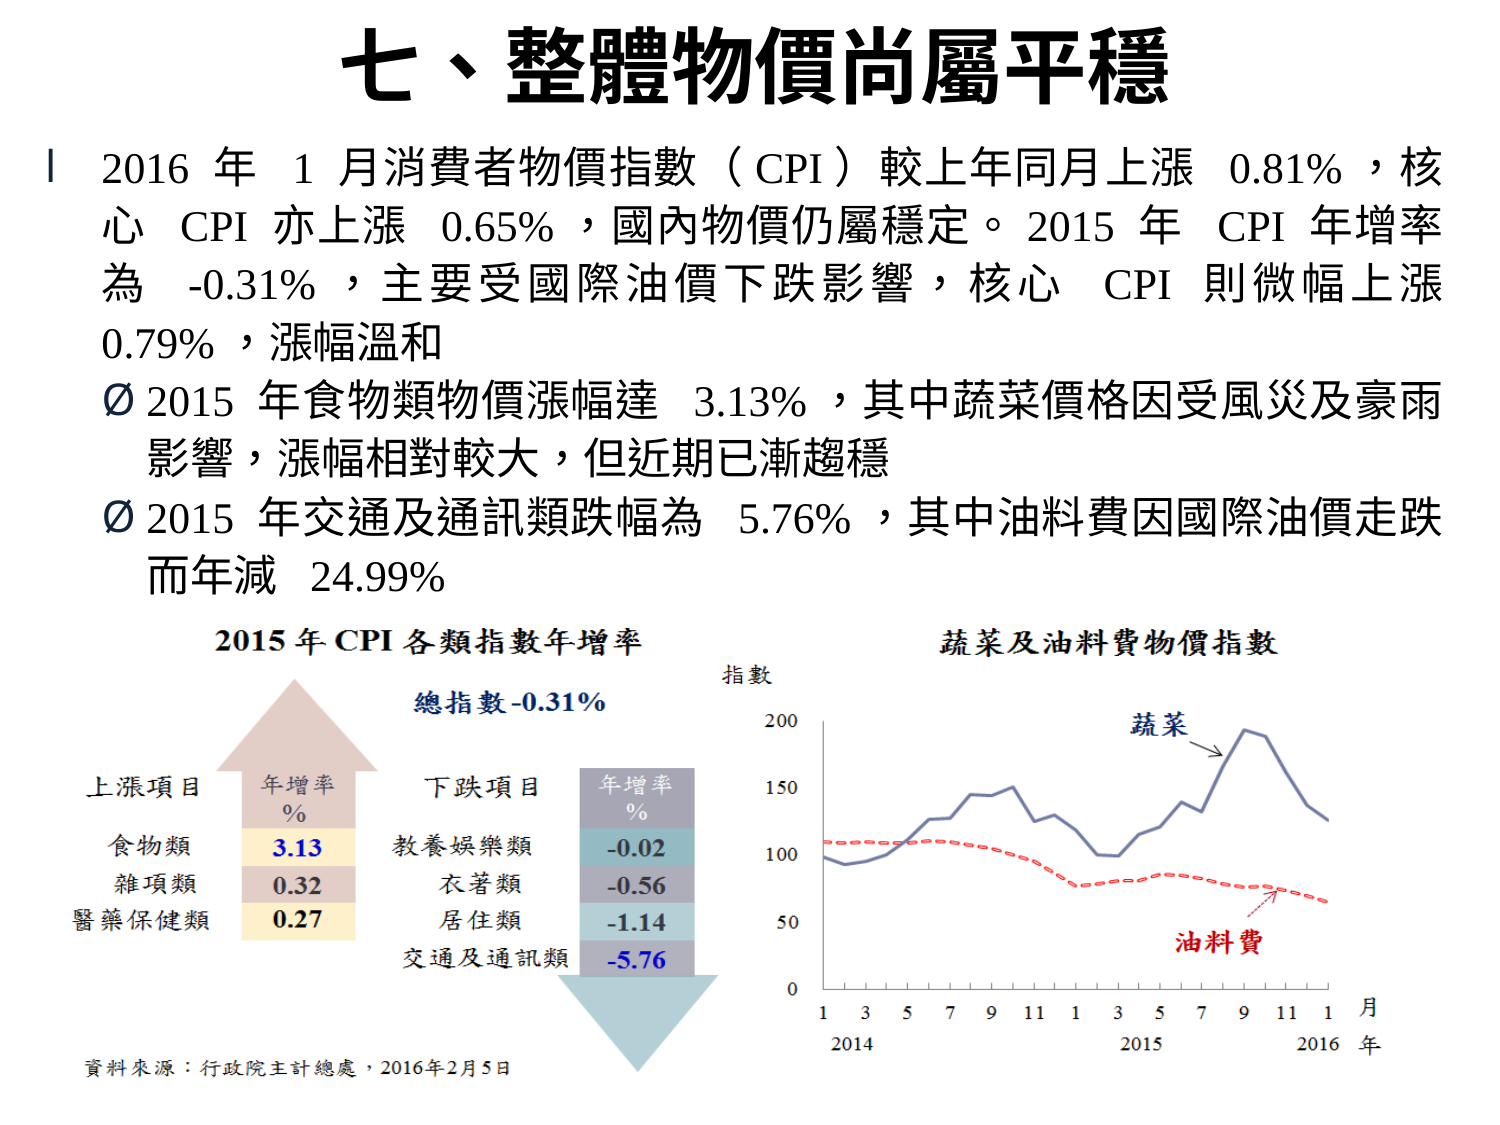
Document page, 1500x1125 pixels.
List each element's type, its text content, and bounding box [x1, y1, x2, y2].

text_box 七、整體物價尚屬平穩 [4, 0, 1500, 129]
text_box 2016 年 1 月消費者物價指數（CPI）較上年同月上漲 0.81%，核心 CPI 亦上漲 0.65%，國內物價仍屬穩定。2015 年 CPI 年增率為 -0.31%，主要受國際油價下跌影響，核心 CPI 則微幅上漲 0.79%，漲幅溫和 2015 年食物類物價漲幅達 3.13%，其中蔬菜價格因受風災及豪雨影響，漲幅相對較大，但近期已漸趨穩 2015 年交通及通訊類跌幅為 5.76%，其中油料費因國際油價走跌而年減 24.99% [0, 112, 1480, 551]
picture [70, 614, 1406, 1087]
